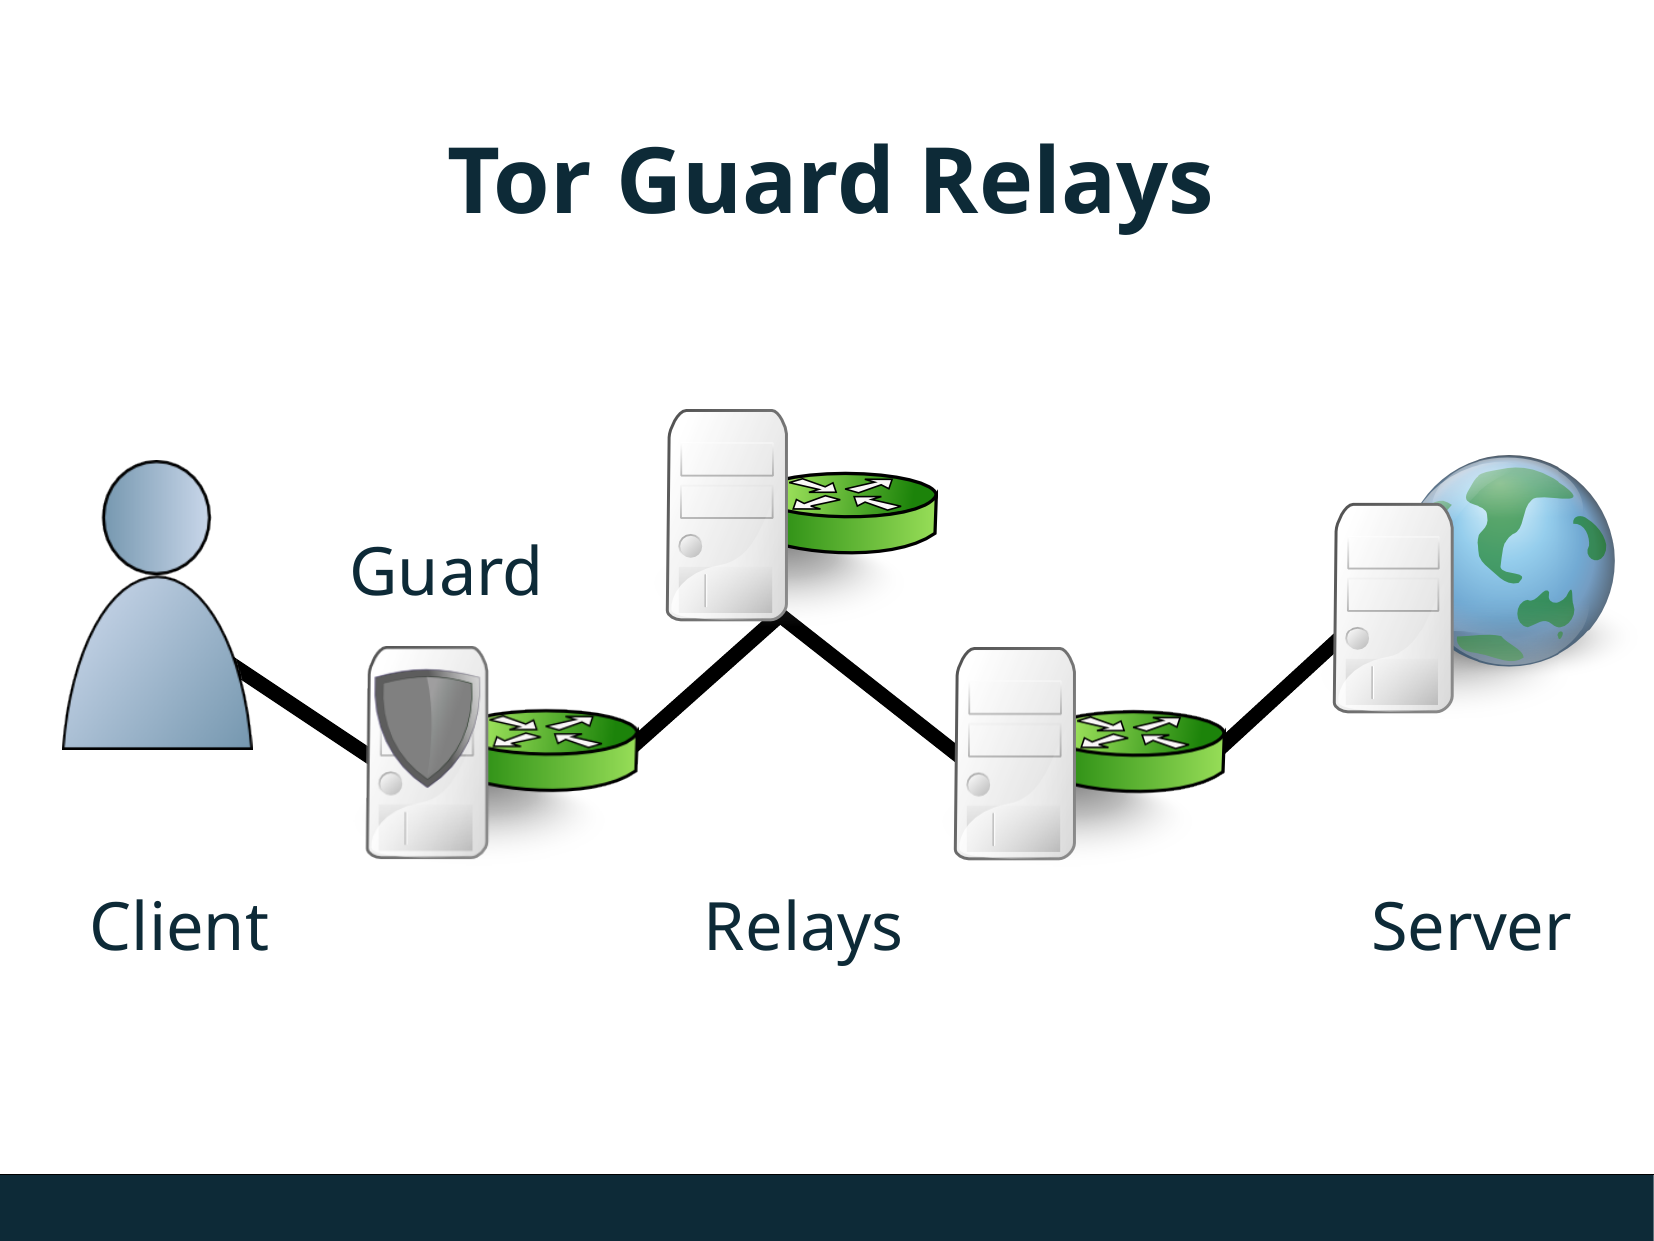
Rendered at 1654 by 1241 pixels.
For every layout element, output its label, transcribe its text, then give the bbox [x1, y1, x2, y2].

text_box Server [1356, 871, 1564, 963]
picture [653, 409, 938, 628]
text_box Client [75, 871, 269, 963]
title Tor Guard Relays [86, 74, 1575, 282]
picture [353, 646, 639, 866]
picture [941, 647, 1226, 867]
text_box Relays [689, 871, 887, 963]
picture [62, 460, 253, 750]
text_box Guard [334, 517, 536, 609]
picture [1320, 455, 1638, 719]
